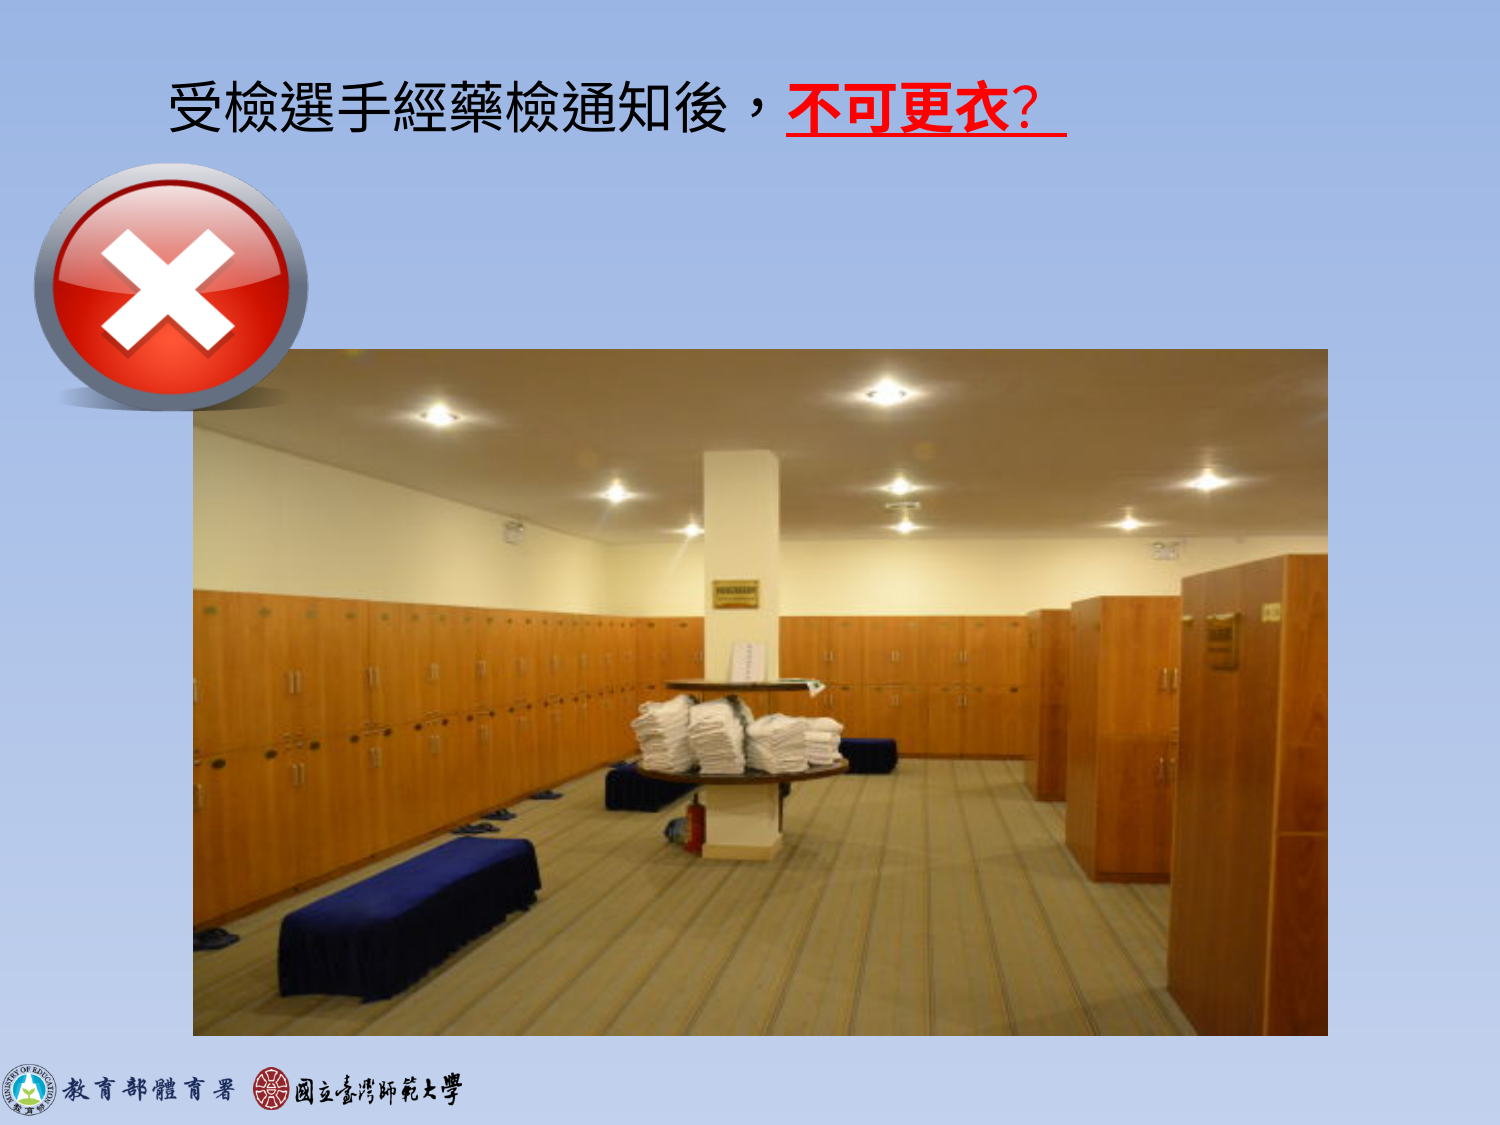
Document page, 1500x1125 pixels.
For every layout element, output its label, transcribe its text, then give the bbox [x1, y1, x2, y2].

picture [28, 158, 1328, 1036]
text_box 受檢選手經藥檢通知後，不可更衣？ [152, 46, 1500, 165]
